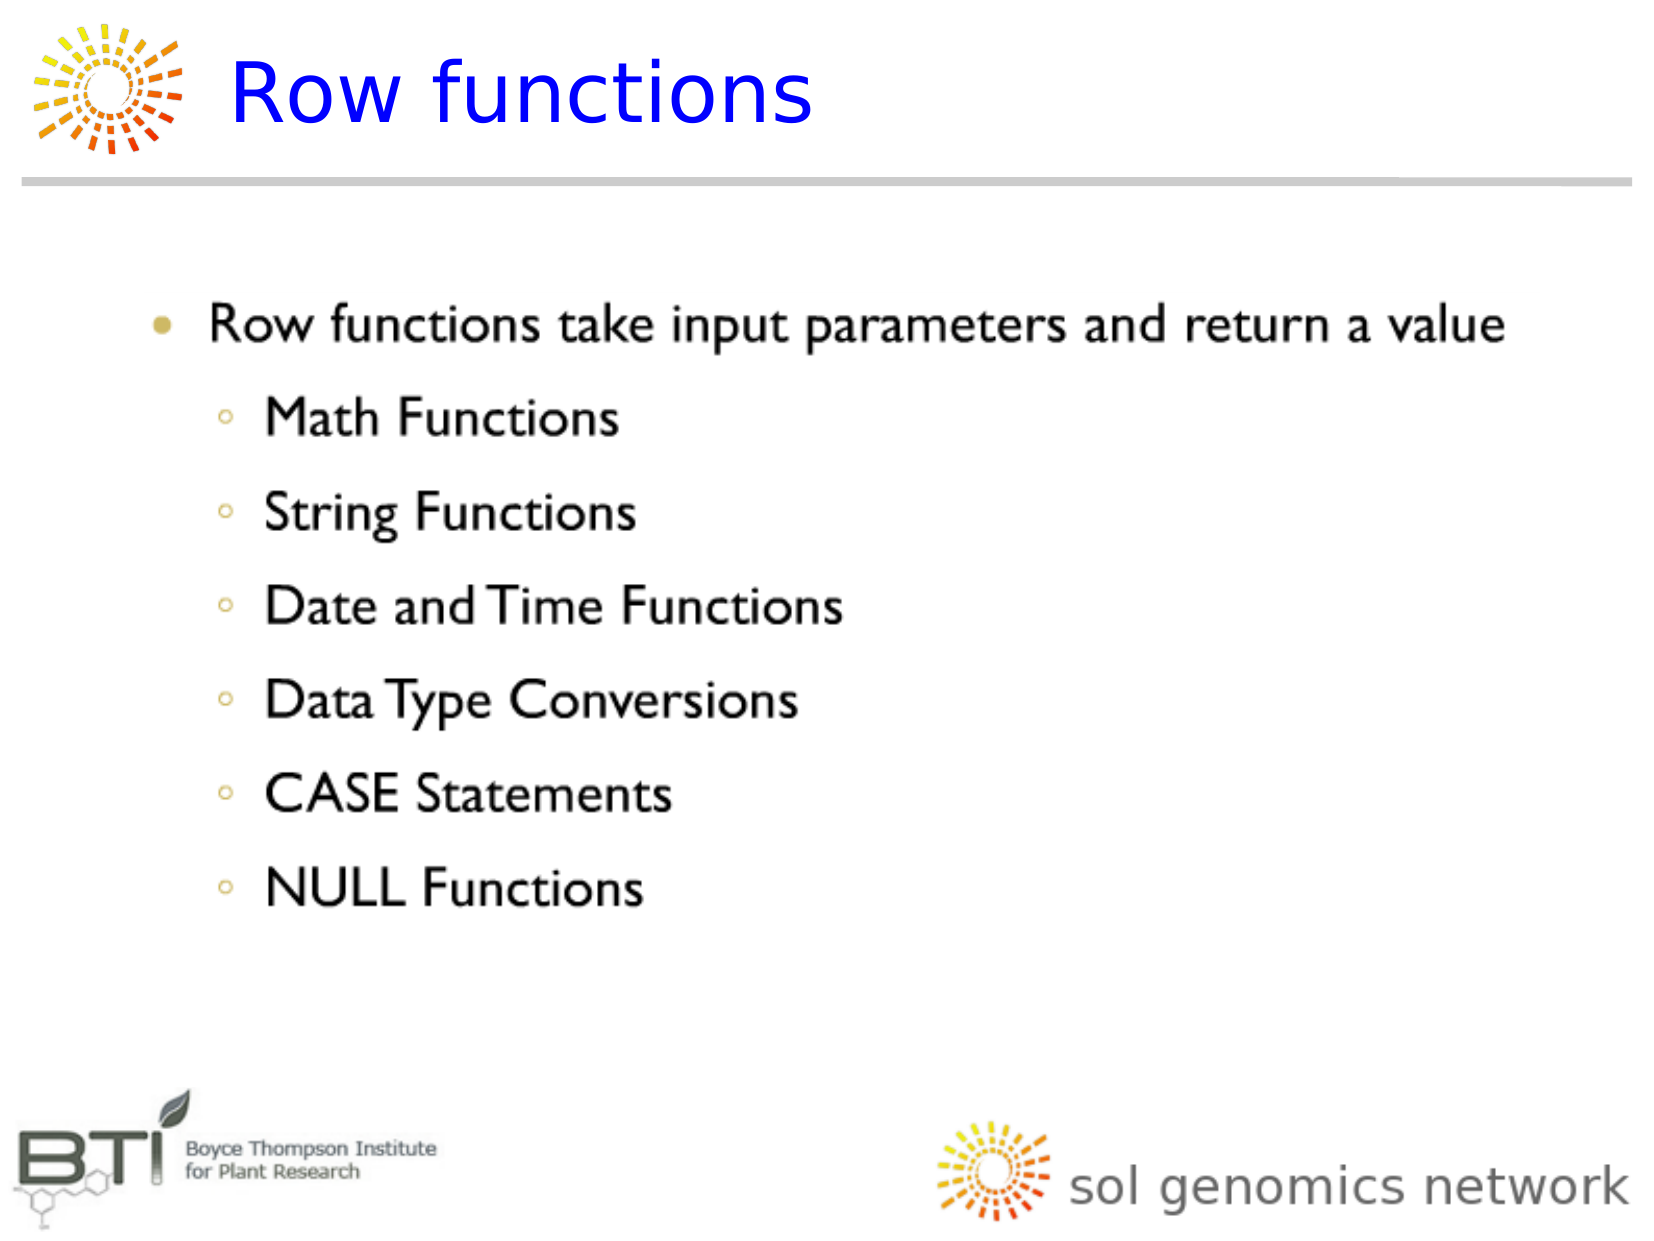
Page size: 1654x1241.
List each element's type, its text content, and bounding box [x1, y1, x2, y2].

picture [144, 291, 1540, 944]
text_box Row functions [228, 46, 1623, 159]
picture [8, 1087, 451, 1234]
picture [921, 1116, 1642, 1229]
picture [32, 22, 184, 156]
